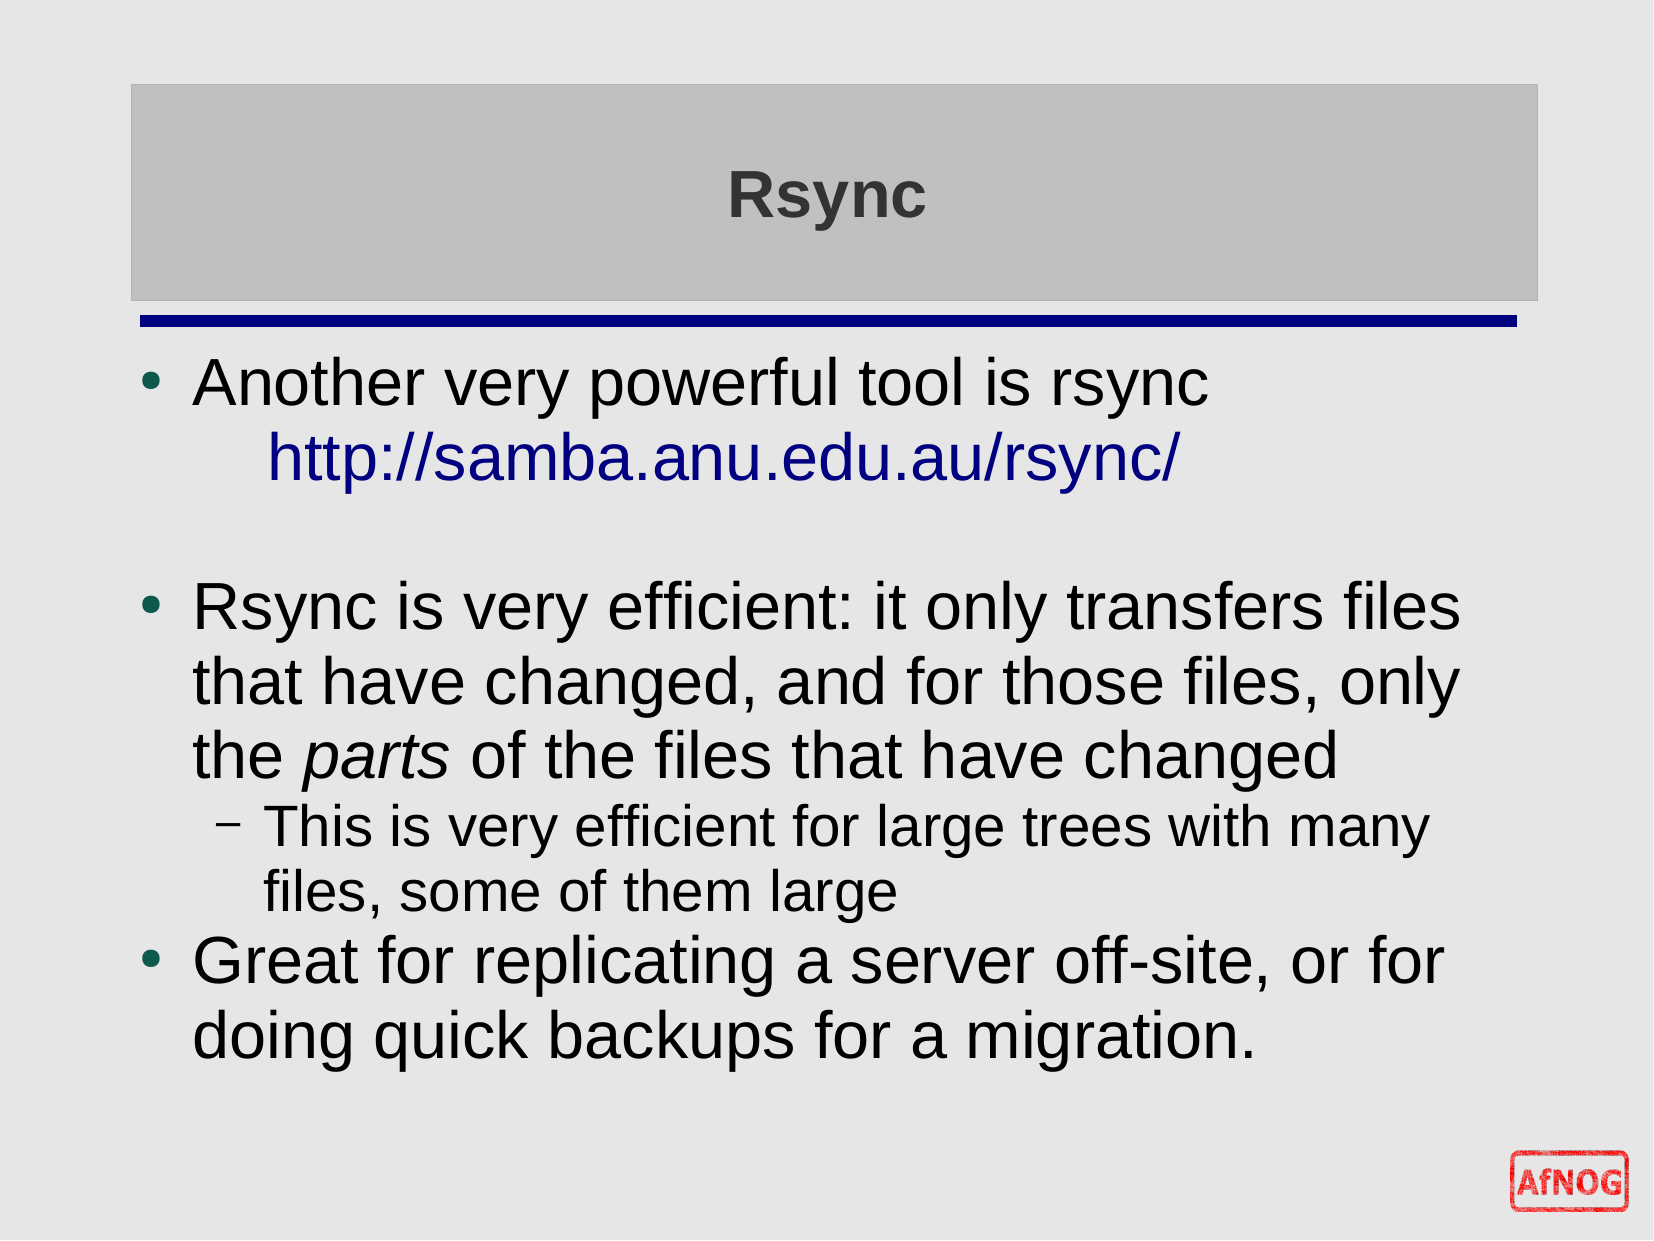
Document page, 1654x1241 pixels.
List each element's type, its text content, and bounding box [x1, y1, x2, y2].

list Another very powerful tool is rsync http://samba.anu.edu.au/rsync/ Rsync is very efficient: it only transfers files that have changed, and for those files, only the parts of the files that have changed This is very efficient for large trees with many files, some of them large Great for replicating a server off-site, or for doing quick backups for a migration. [121, 344, 1534, 1149]
title Rsync [121, 91, 1534, 299]
picture [1510, 1150, 1629, 1212]
